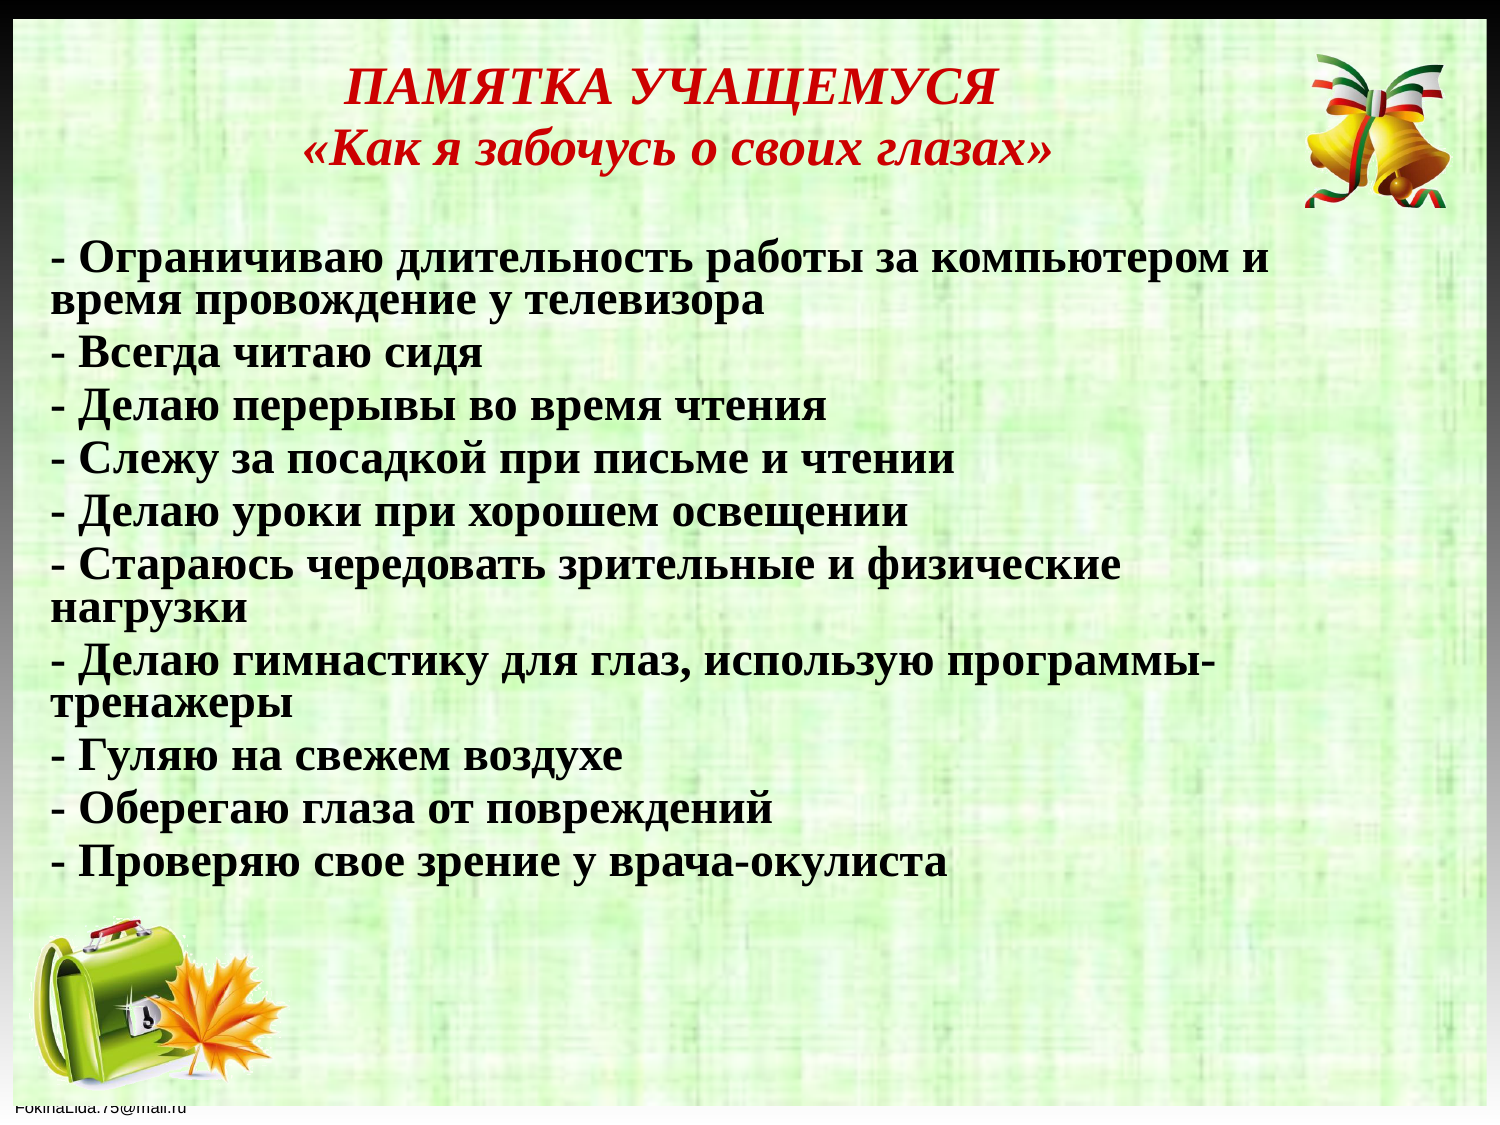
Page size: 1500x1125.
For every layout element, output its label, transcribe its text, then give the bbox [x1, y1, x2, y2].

text_box ПАМЯТКА УЧАЩЕМУСЯ «Как я забочусь о своих глазах» - Ограничиваю длительность работы за компьютером и время провождение у телевизора - Всегда читаю сидя - Делаю перерывы во время чтения - Слежу за посадкой при письме и чтении - Делаю уроки при хорошем освещении - Стараюсь чередовать зрительные и физические нагрузки - Делаю гимнастику для глаз, использую программы-тренажеры - Гуляю на свежем воздухе - Оберегаю глаза от повреждений - Проверяю свое зрение у врача-окулиста [35, 59, 1323, 1063]
picture [13, 19, 1487, 1106]
